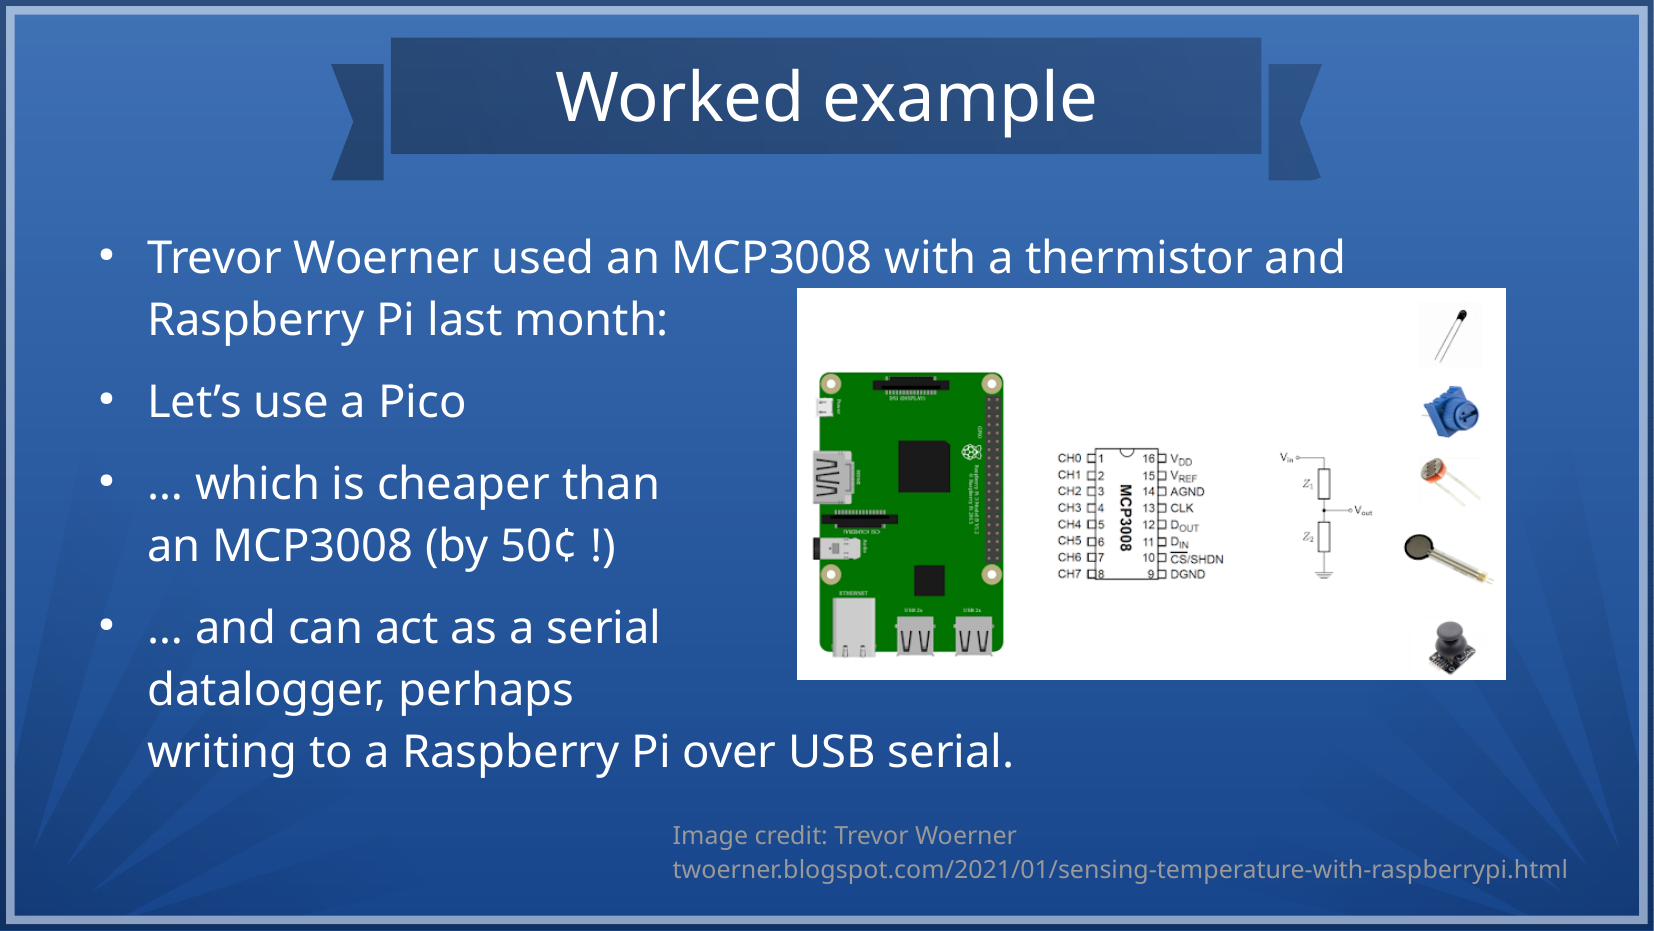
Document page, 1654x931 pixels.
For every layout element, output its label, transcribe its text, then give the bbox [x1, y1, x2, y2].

text_box Image credit: Trevor Woerner twoerner.blogspot.com/2021/01/sensing-temperature-with-raspberrypi.html [657, 809, 1625, 886]
title Worked example [389, 35, 1264, 154]
list Trevor Woerner used an MCP3008 with a thermistor and Raspberry Pi last month: Let’s use a Pico … which is cheaper than an MCP3008 (by 50¢ !) … and can act as a serial datalogger, perhaps writing to a Raspberry Pi over USB serial. [82, 224, 1571, 848]
picture [797, 288, 1506, 680]
